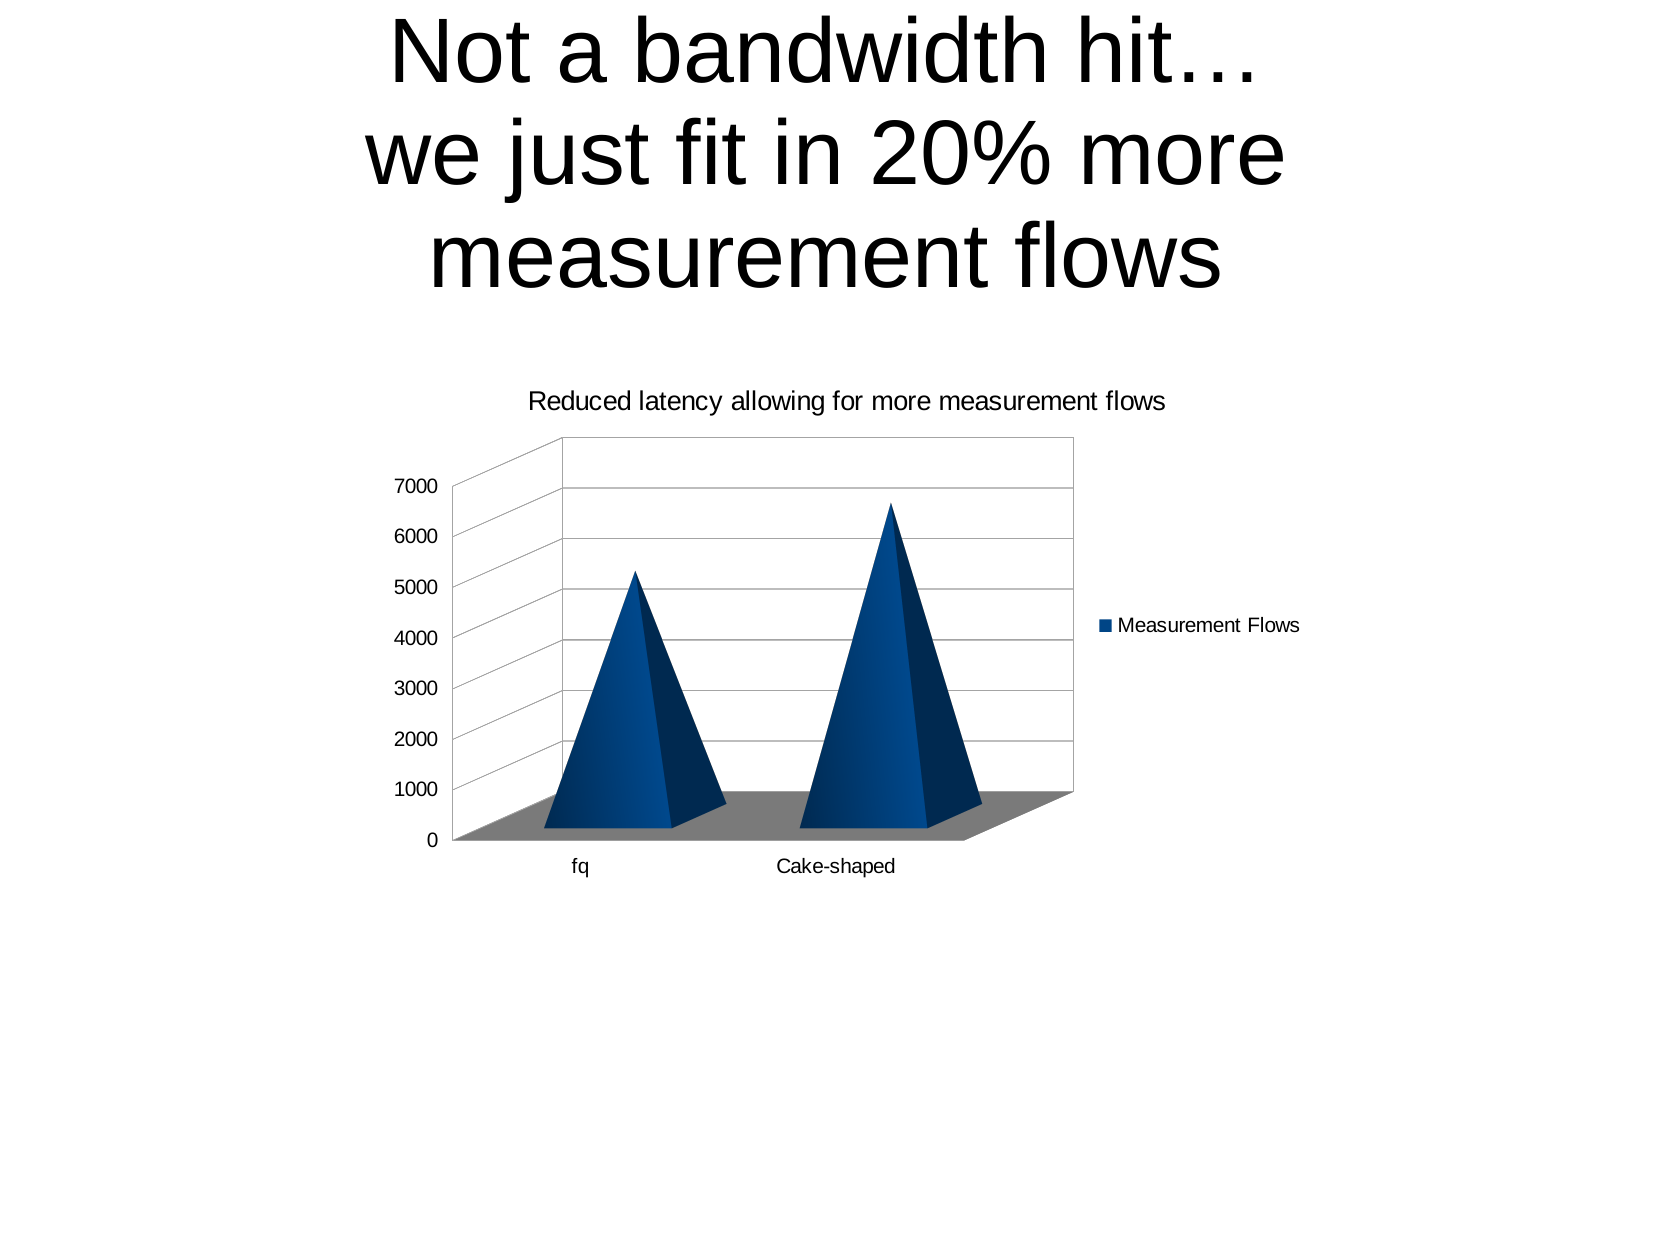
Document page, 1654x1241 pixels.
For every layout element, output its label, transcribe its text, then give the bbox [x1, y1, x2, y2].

chart [375, 360, 1320, 892]
title Not a bandwidth hit… we just fit in 20% more measurement flows [82, 0, 1571, 307]
